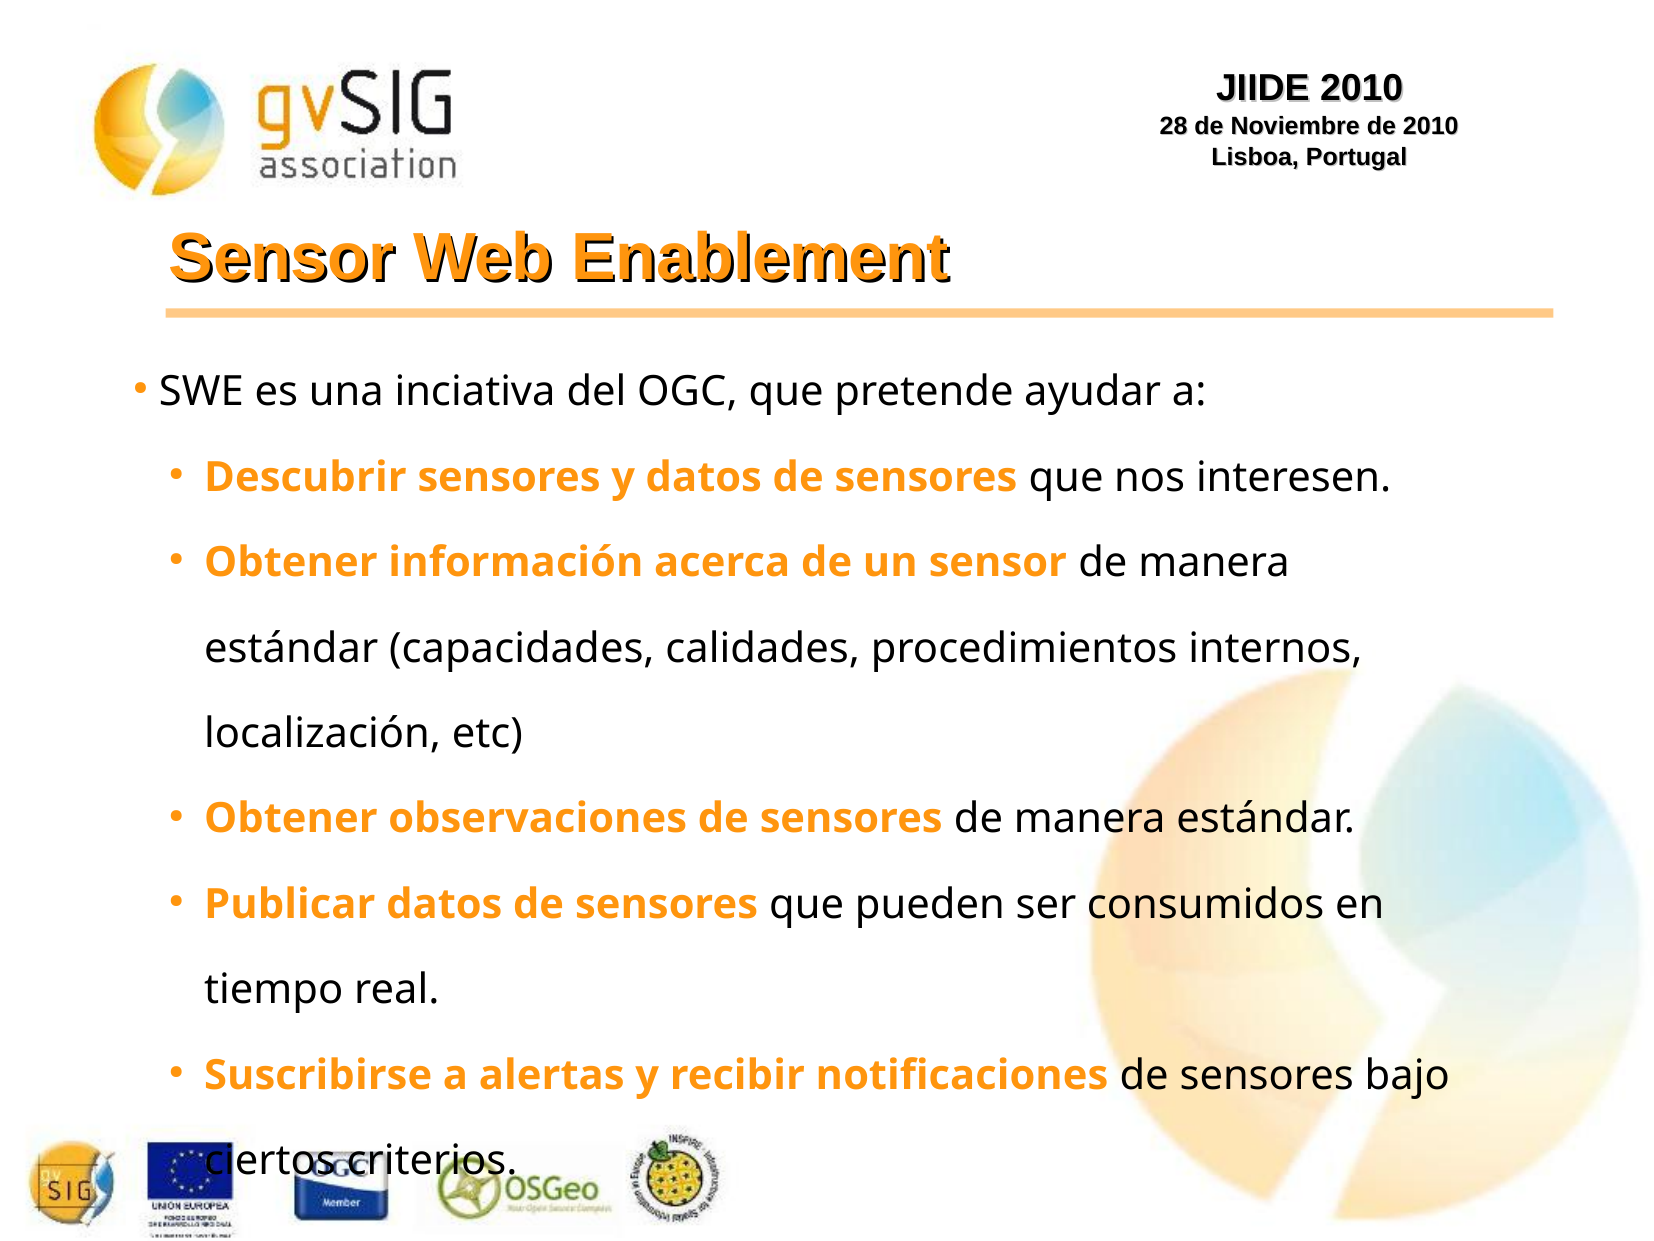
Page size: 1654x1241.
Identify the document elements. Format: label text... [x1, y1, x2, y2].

text_box SWE es una inciativa del OGC, que pretende ayudar a: Descubrir sensores y datos de sensores que nos interesen. Obtener información acerca de un sensor de manera estándar (capacidades, calidades, procedimientos internos, localización, etc) Obtener observaciones de sensores de manera estándar. Publicar datos de sensores que pueden ser consumidos en tiempo real. Suscribirse a alertas y recibir notificaciones de sensores bajo ciertos criterios. [118, 325, 1477, 1241]
text_box Sensor Web Enablement [153, 212, 966, 302]
picture [1, 0, 1654, 1241]
